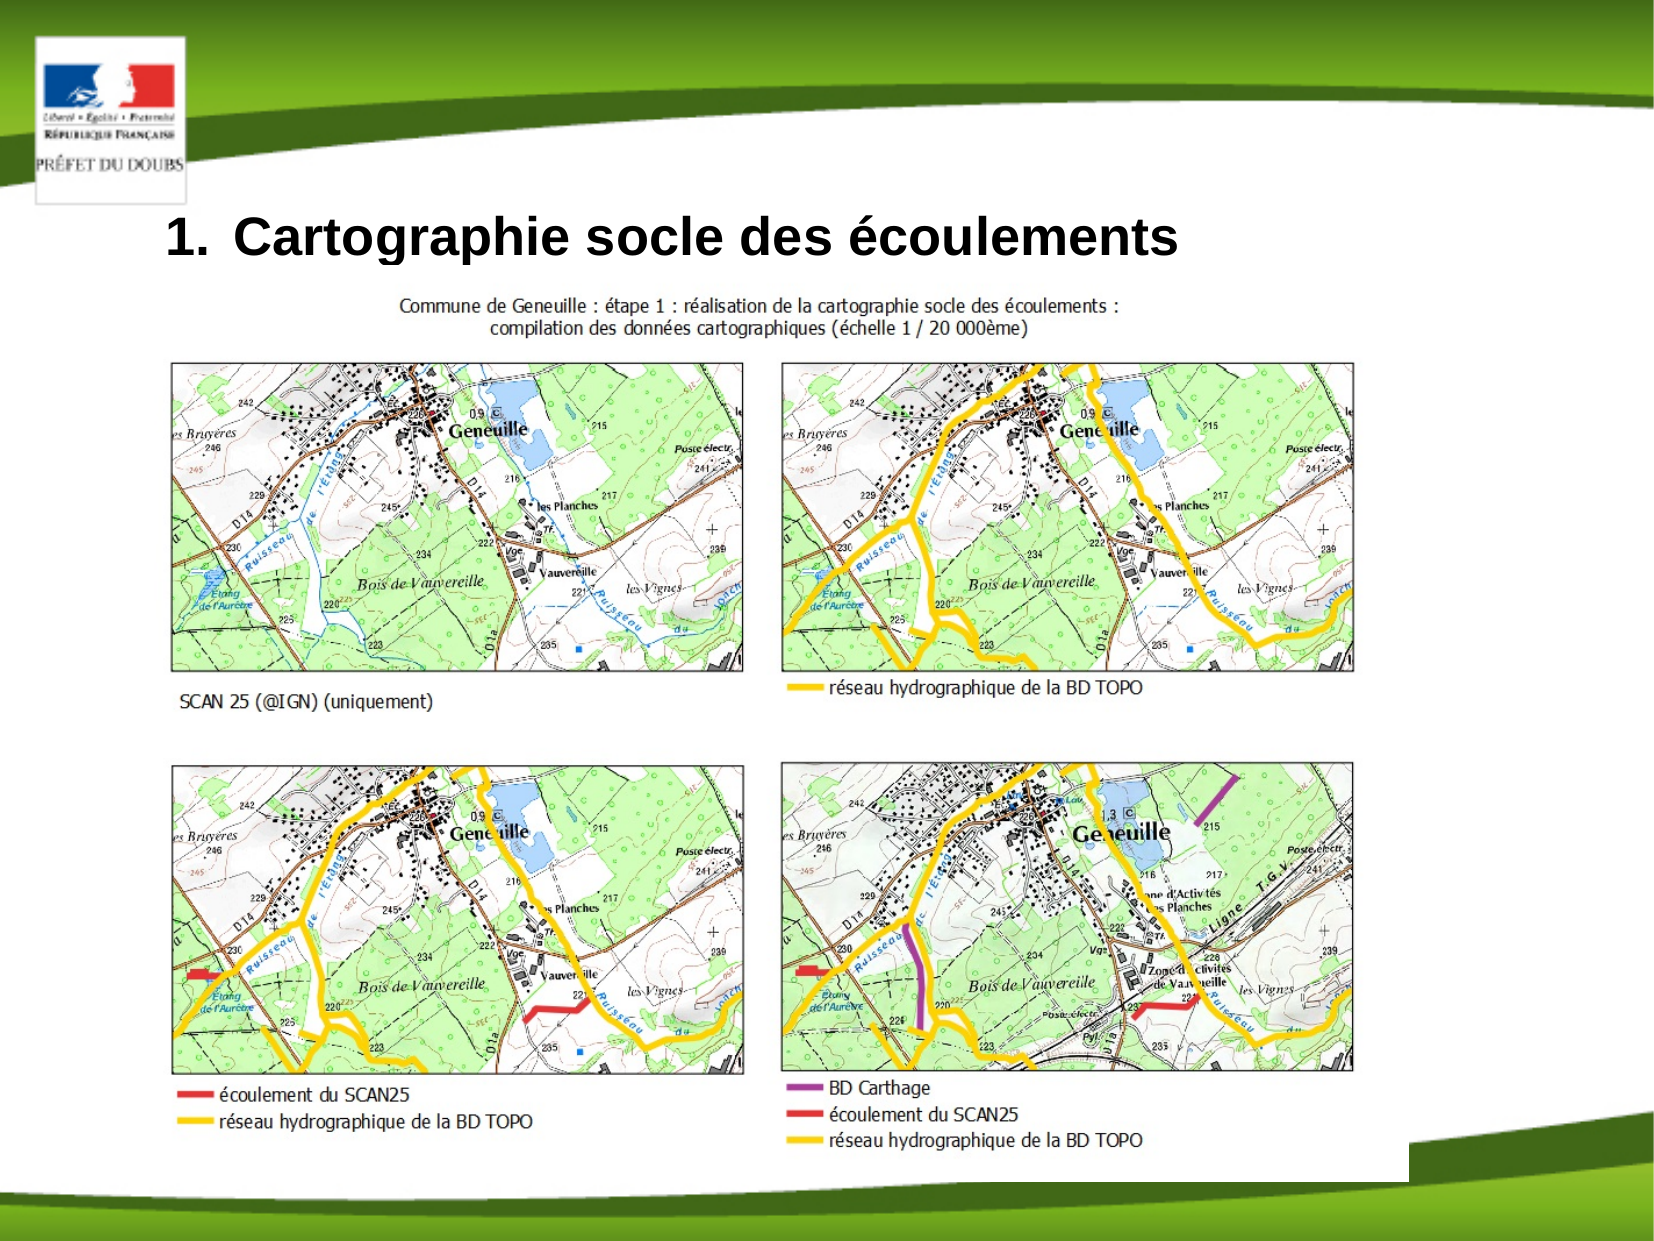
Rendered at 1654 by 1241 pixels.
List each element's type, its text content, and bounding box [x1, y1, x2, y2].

picture [0, 0, 1654, 1241]
list Cartographie socle des écoulements [76, 206, 1565, 1164]
